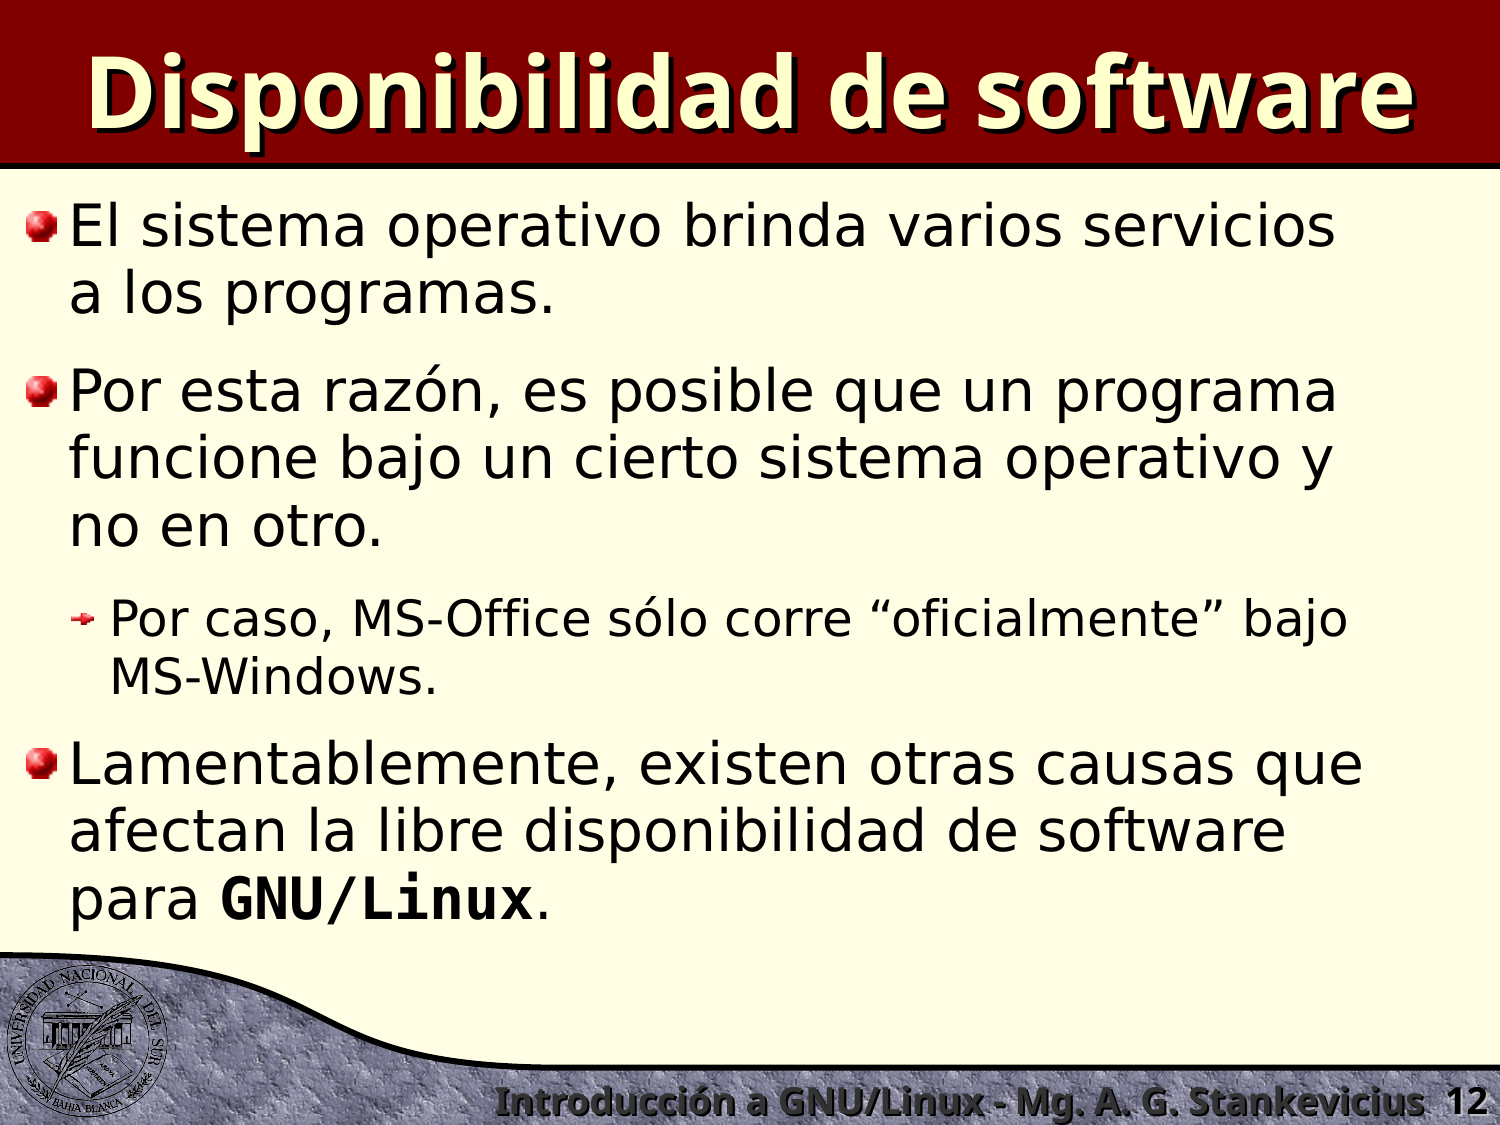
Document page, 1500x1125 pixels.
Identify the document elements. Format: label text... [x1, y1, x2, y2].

picture [0, 956, 1500, 1125]
picture [1059, 1100, 1065, 1110]
title Disponibilidad de software [15, 12, 1485, 153]
list El sistema operativo brinda varios servicios a los programas. Por esta razón, es posible que un programa funcione bajo un cierto sistema operativo y no en otro. Por caso, MS-Office sólo corre “oficialmente” bajo MS-Windows. Lamentablemente, existen otras causas que afectan la libre disponibilidad de software para GNU/Linux. [11, 192, 1486, 937]
